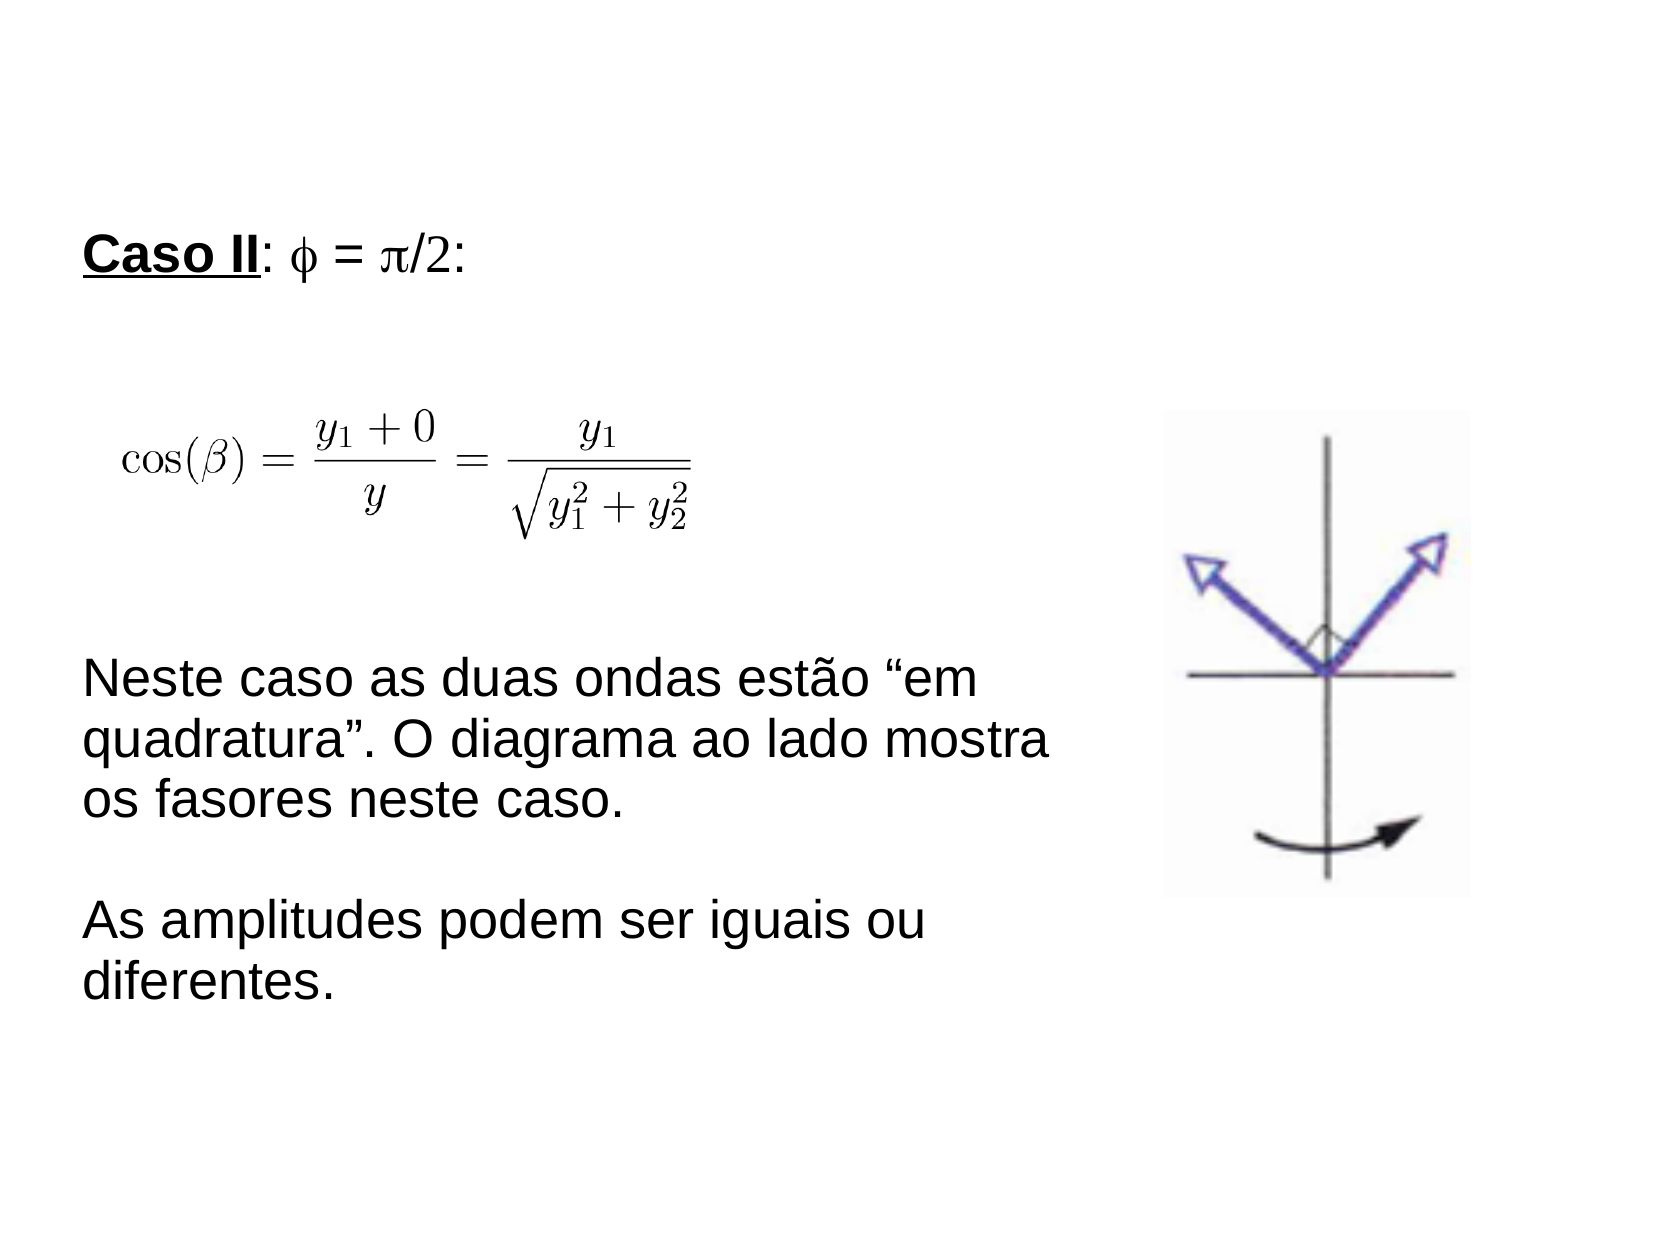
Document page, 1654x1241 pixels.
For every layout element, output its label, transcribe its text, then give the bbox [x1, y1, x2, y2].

picture [1163, 410, 1471, 898]
subtitle Caso II: f = p/2: Neste caso as duas ondas estão “em quadratura”. O diagrama ao lado mostra os fasores neste caso. As amplitudes podem ser iguais ou diferentes. [82, 218, 1075, 1016]
picture [94, 378, 721, 556]
